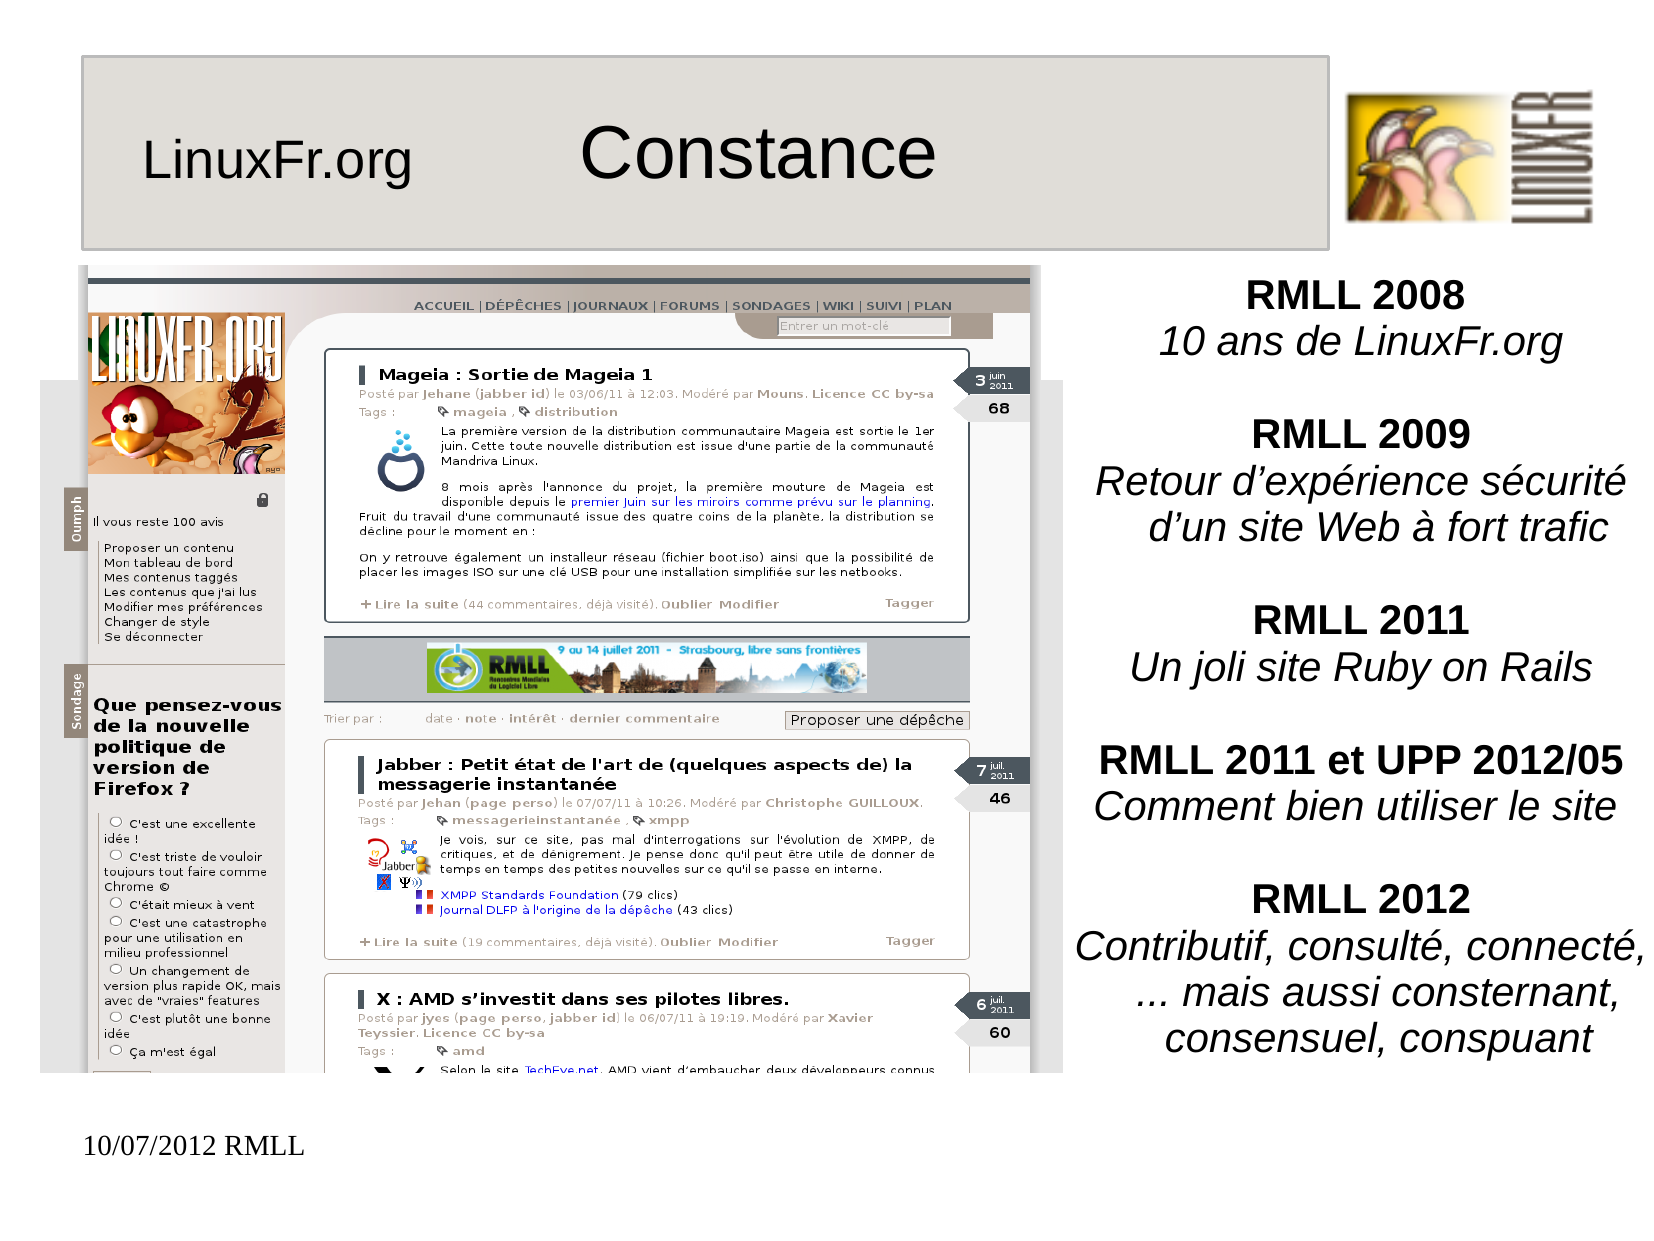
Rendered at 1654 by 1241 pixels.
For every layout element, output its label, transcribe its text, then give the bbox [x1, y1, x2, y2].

picture [40, 265, 1063, 1073]
title LinuxFr.org Constance [82, 56, 1329, 250]
text_box RMLL 2008 10 ans de LinuxFr.org RMLL 2009 Retour d’expérience sécurité d’un site Web à fort trafic RMLL 2011 Un joli site Ruby on Rails RMLL 2011 et UPP 2012/05 Comment bien utiliser le site RMLL 2012 Contributif, consulté, connecté, ... mais aussi consternant, consensuel, conspuant [1033, 271, 1654, 1179]
picture [1341, 88, 1601, 229]
